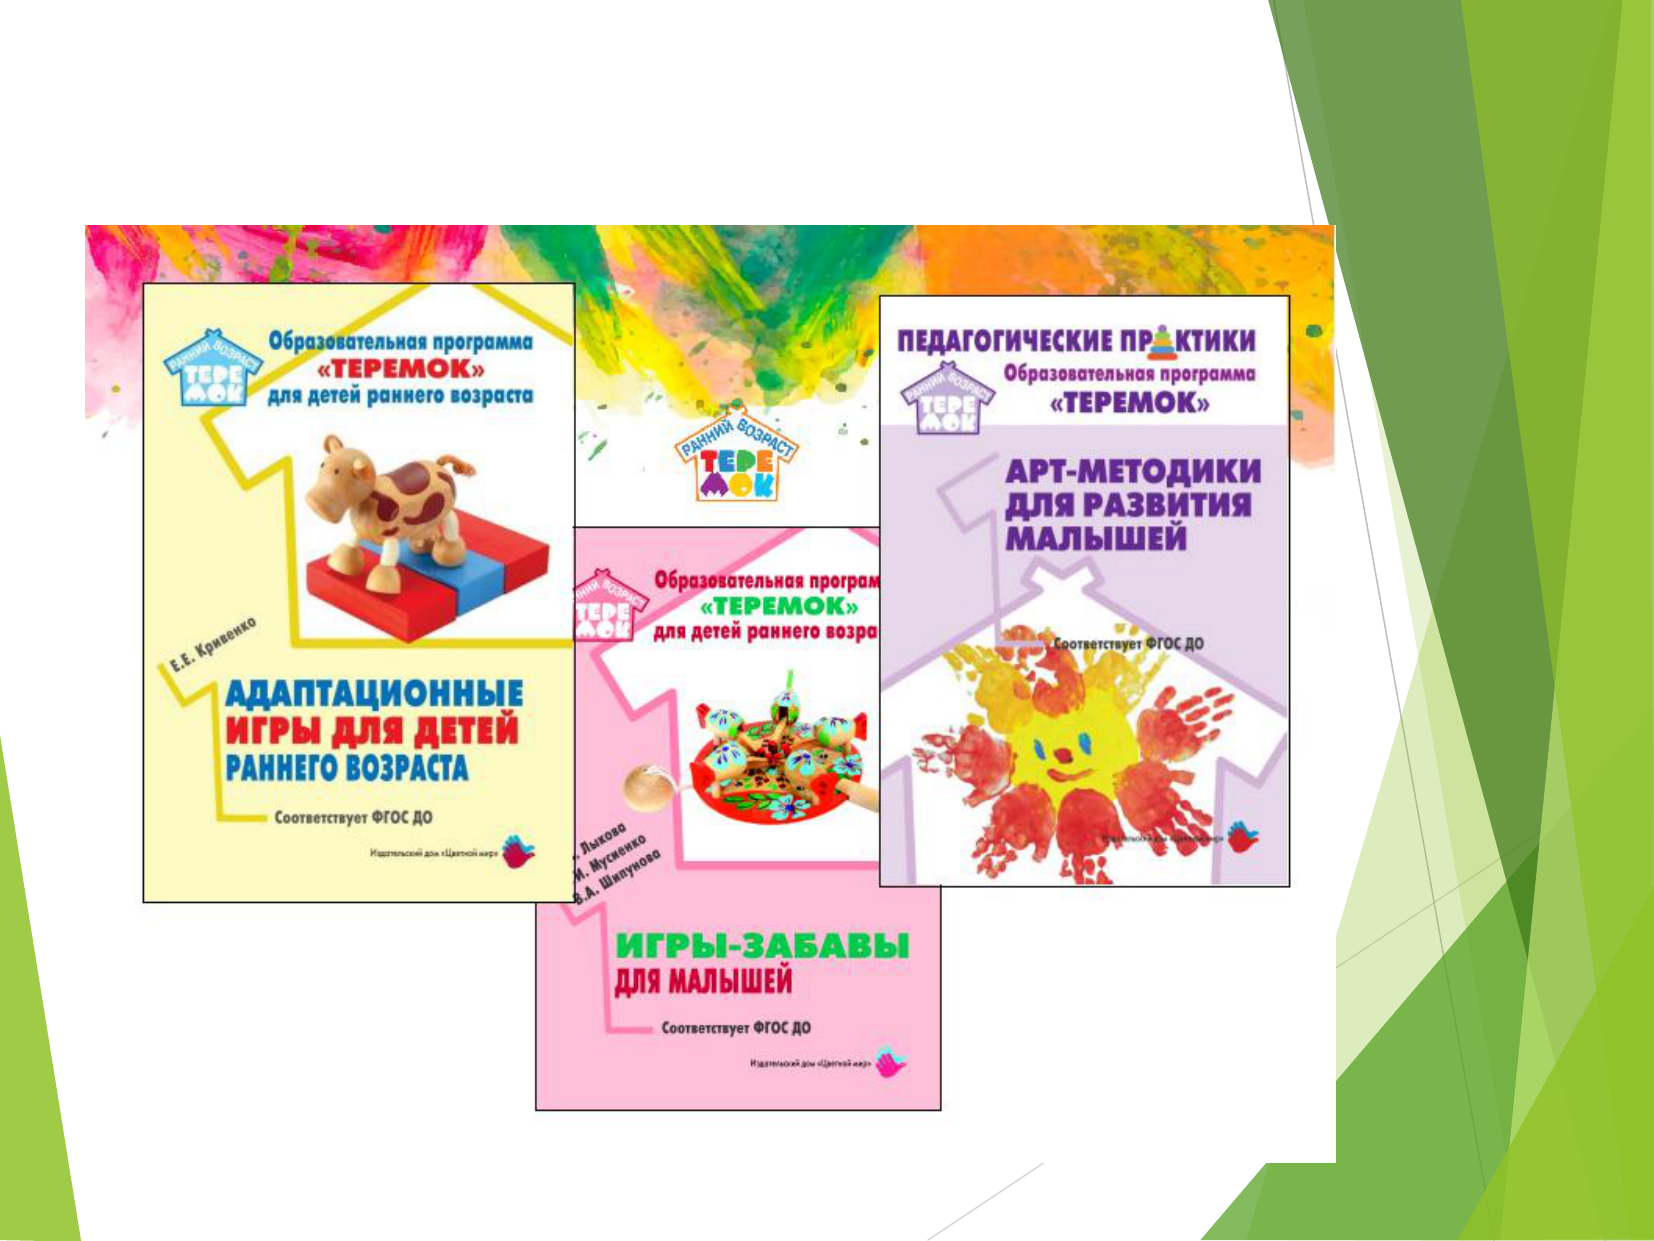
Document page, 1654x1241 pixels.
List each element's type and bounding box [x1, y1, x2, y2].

picture [85, 225, 1336, 1163]
